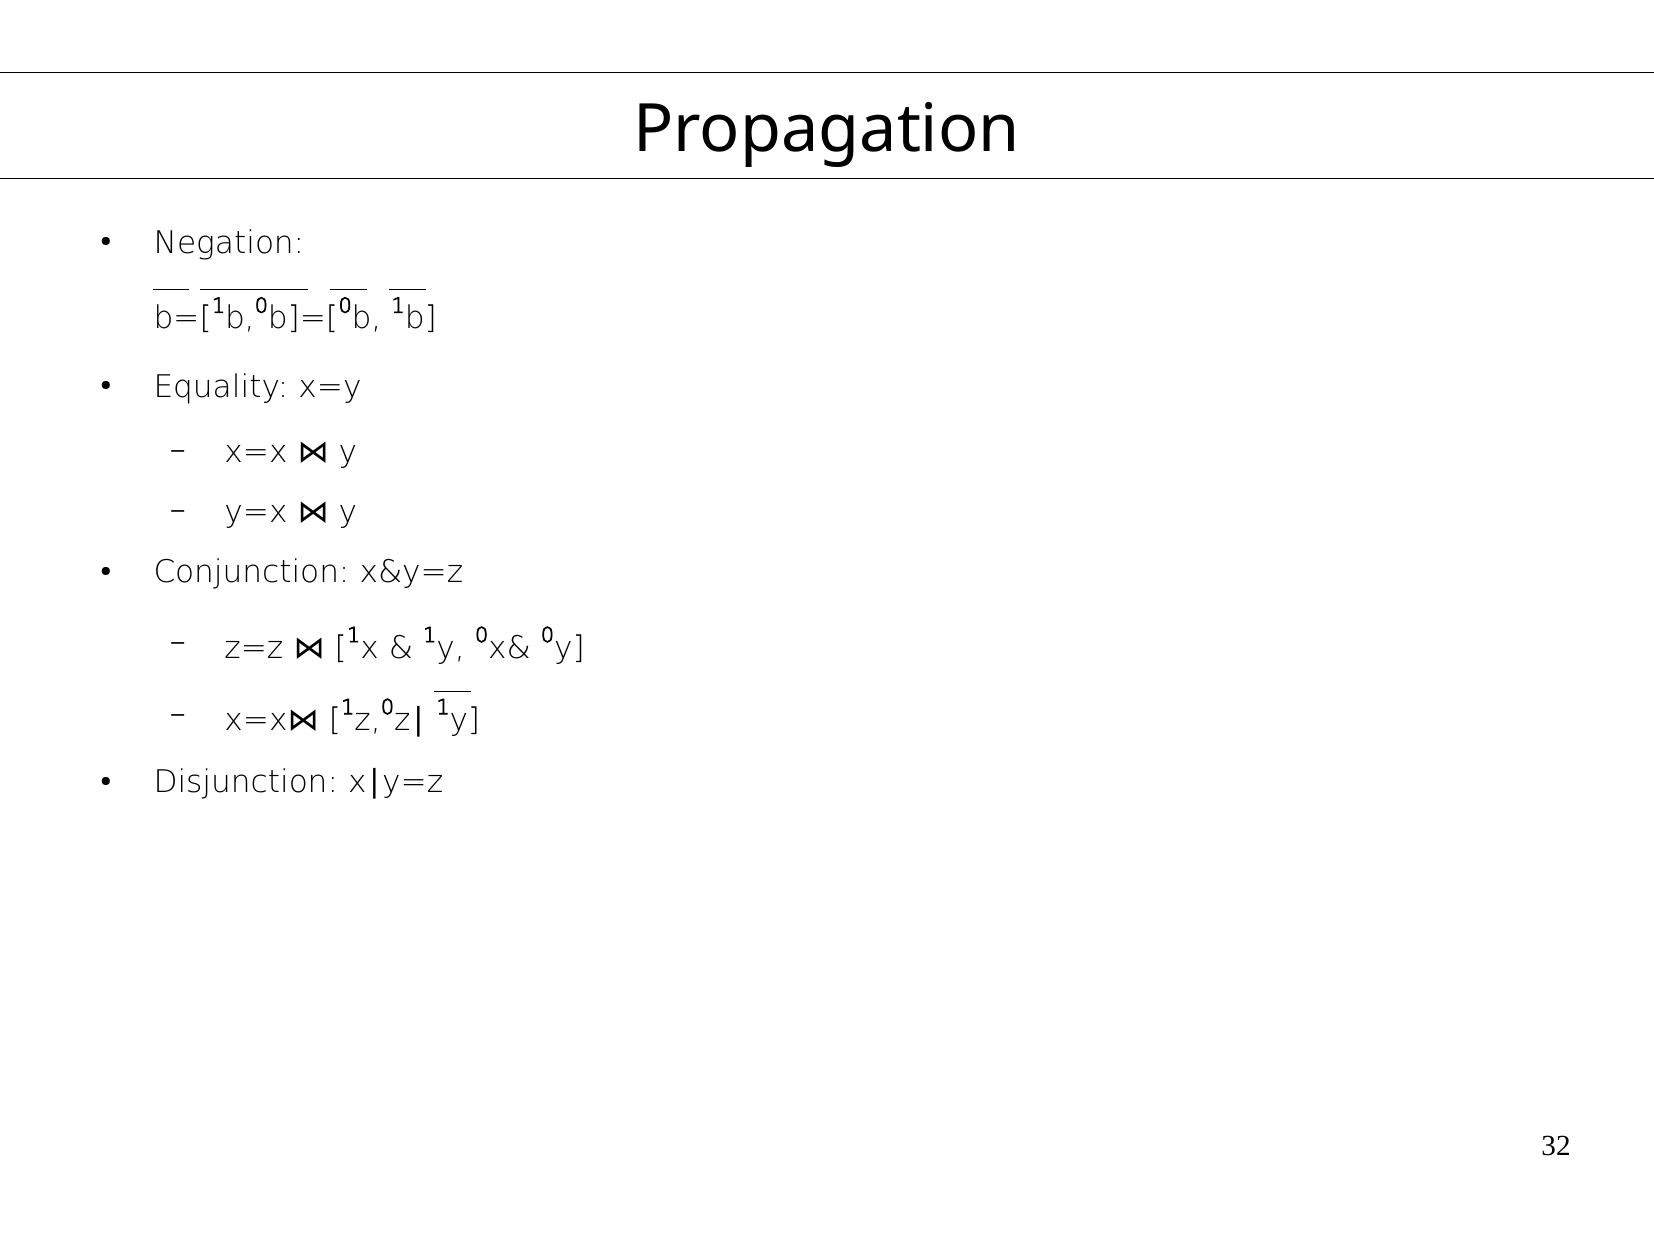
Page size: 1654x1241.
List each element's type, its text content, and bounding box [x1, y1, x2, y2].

list Negation: b=[1b,0b]=[0b, 1b] Equality: x=y x=x ⋈ y y=x ⋈ y Conjunction: x&y=z z=z ⋈ [1x & 1y, 0x& 0y] x=x⋈ [1z,0z∣ 1y] Disjunction: x∣y=z [82, 224, 1241, 1193]
text_box Propagation [0, 72, 1654, 166]
